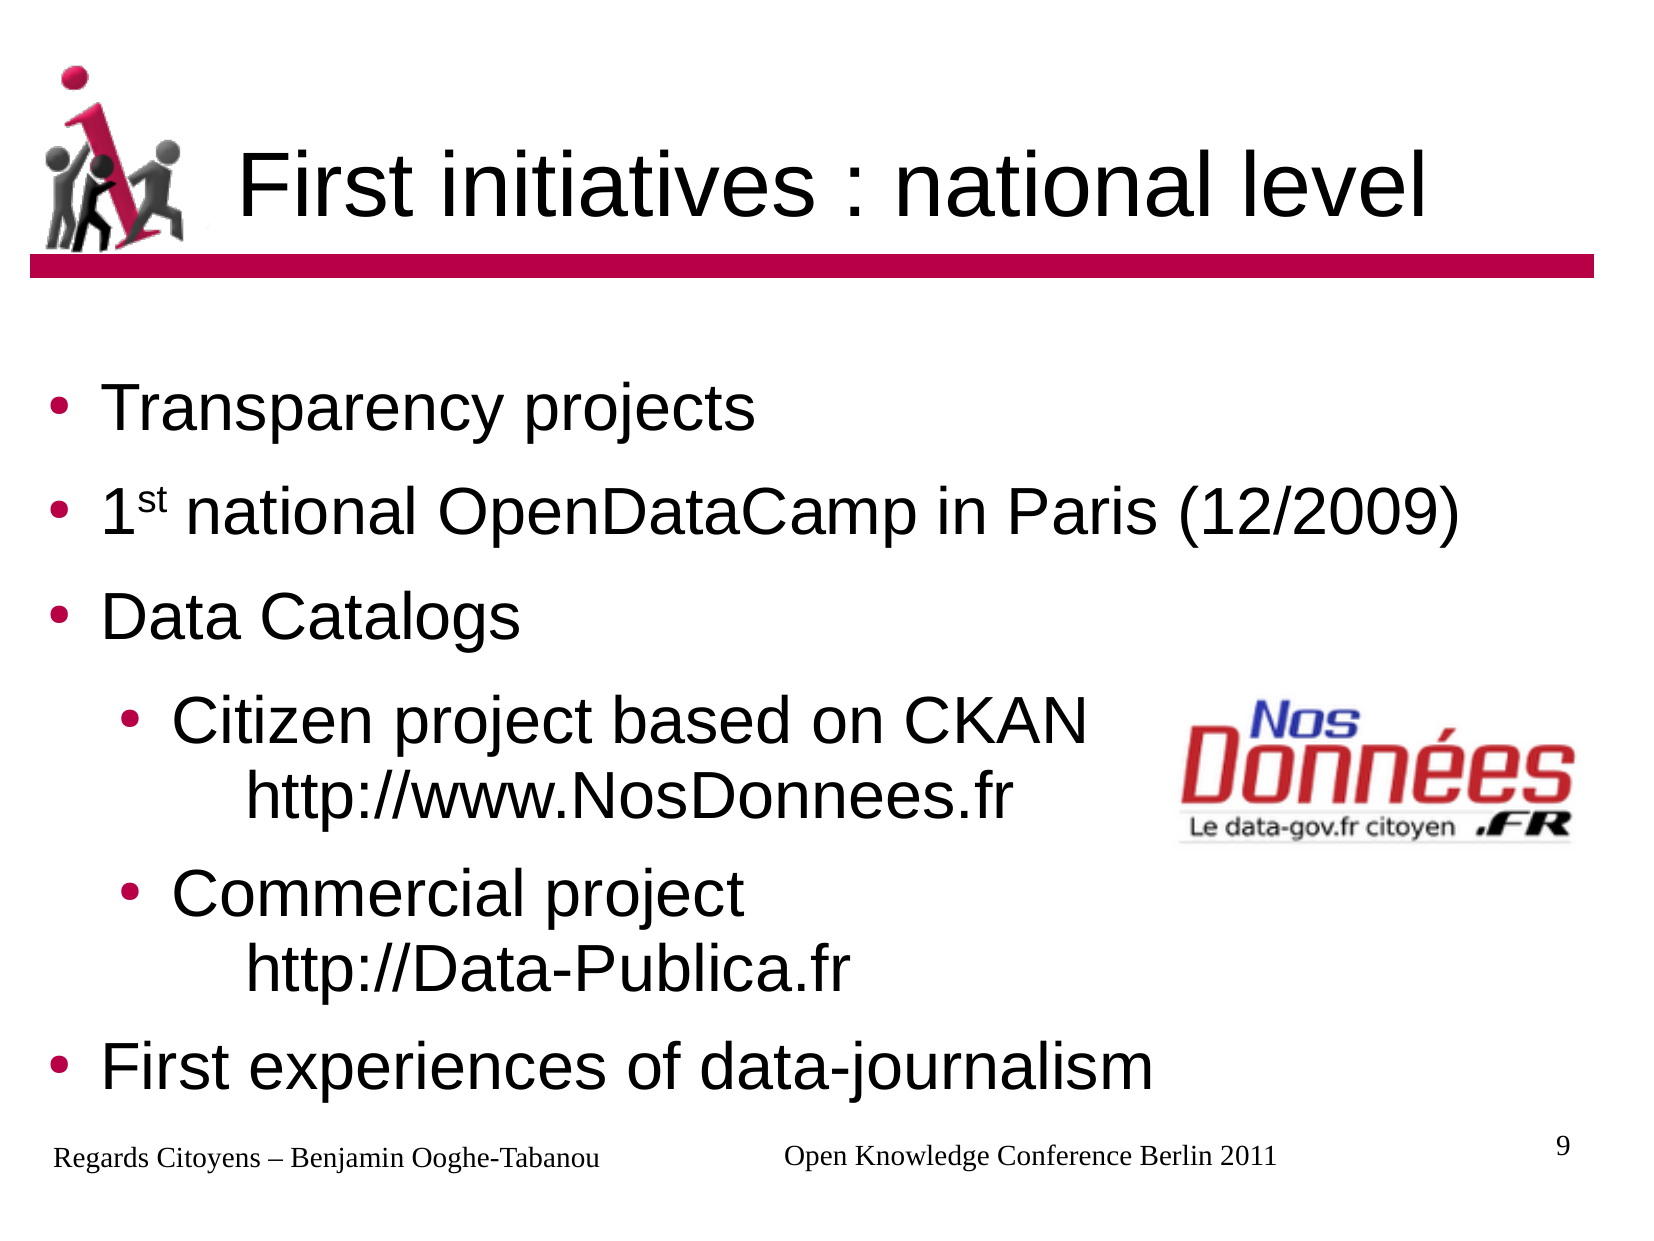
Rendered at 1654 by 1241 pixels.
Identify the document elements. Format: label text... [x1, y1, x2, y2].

picture [1153, 678, 1625, 869]
title First initiatives : national level [236, 88, 1654, 265]
picture [29, 60, 210, 254]
list Transparency projects 1st national OpenDataCamp in Paris (12/2009) Data Catalogs Citizen project based on CKAN http://www.NosDonnees.fr Commercial project http://Data-Publica.fr First experiences of data-journalism [29, 265, 1654, 1085]
